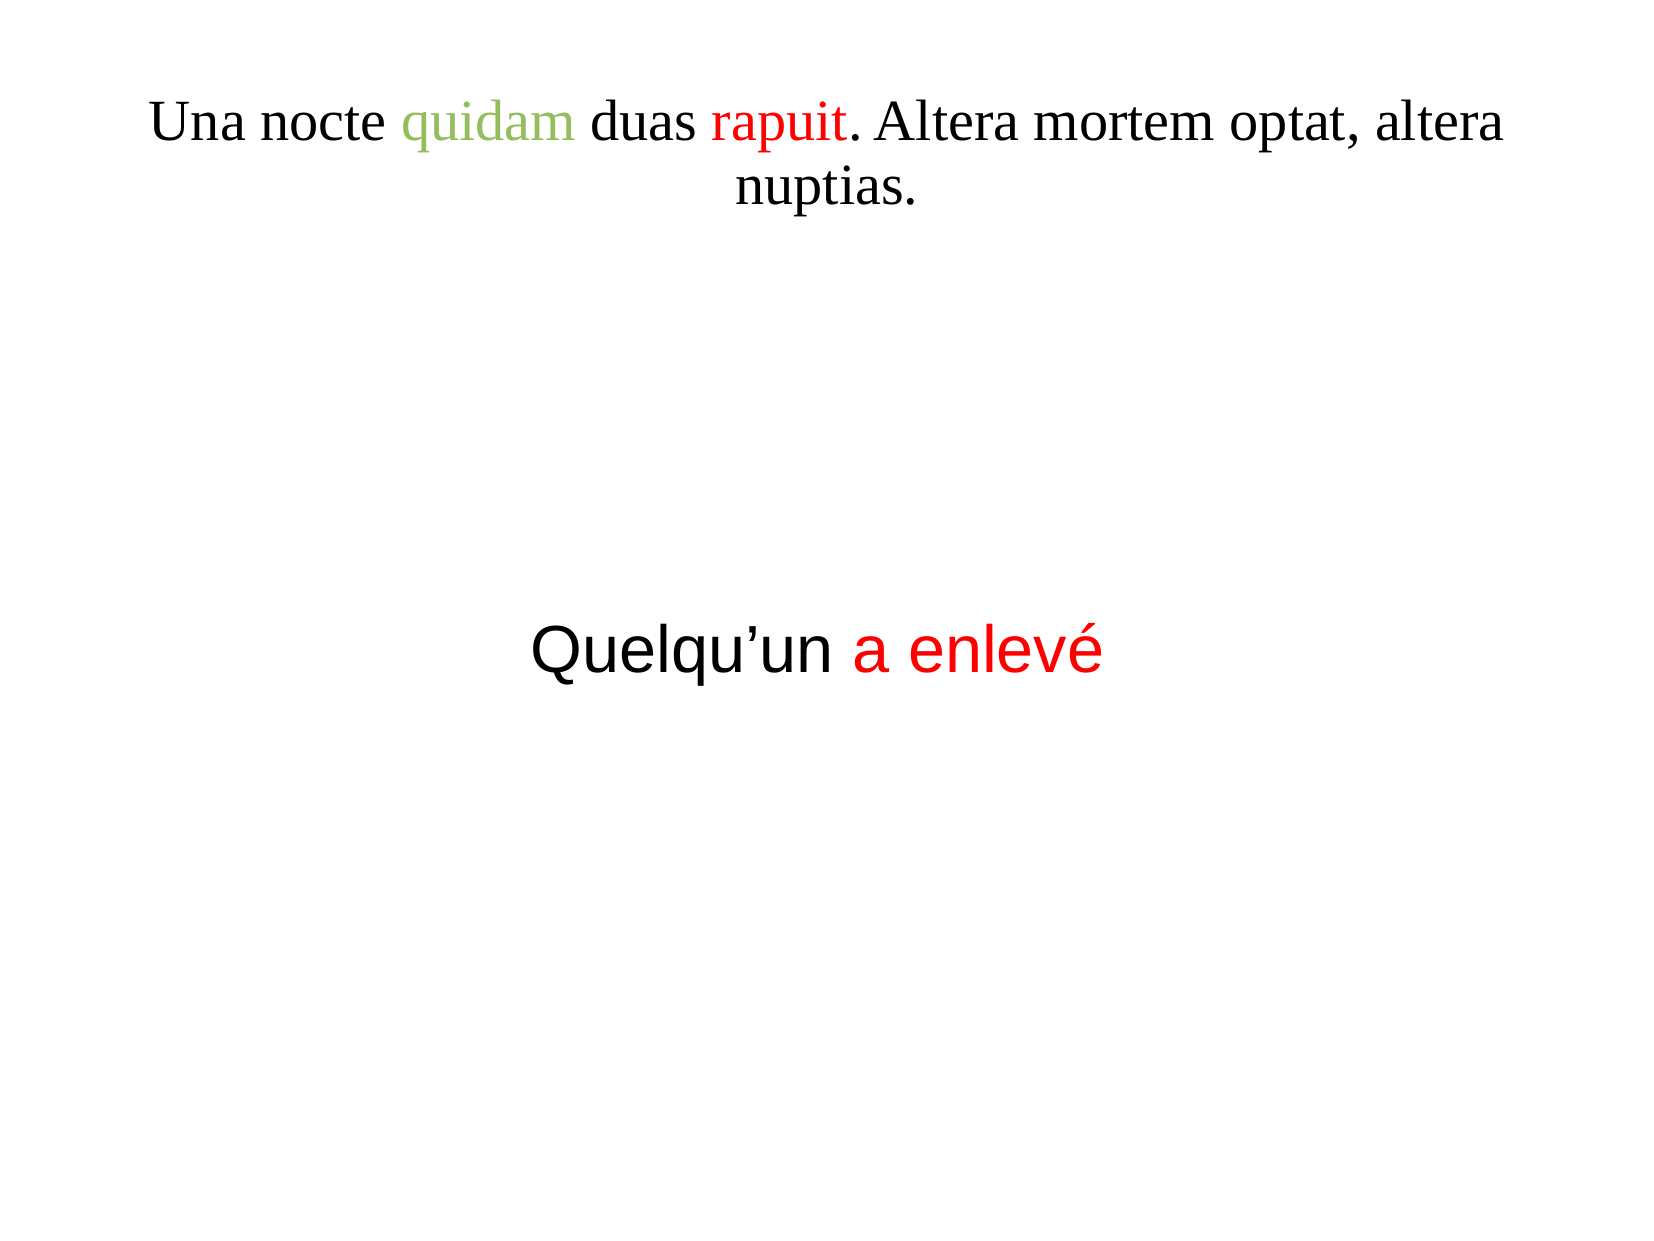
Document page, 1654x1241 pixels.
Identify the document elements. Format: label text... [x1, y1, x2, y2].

title Una nocte quidam duas rapuit. Altera mortem optat, altera nuptias. [82, 49, 1571, 257]
subtitle Quelqu’un a enlevé [82, 290, 1571, 1010]
